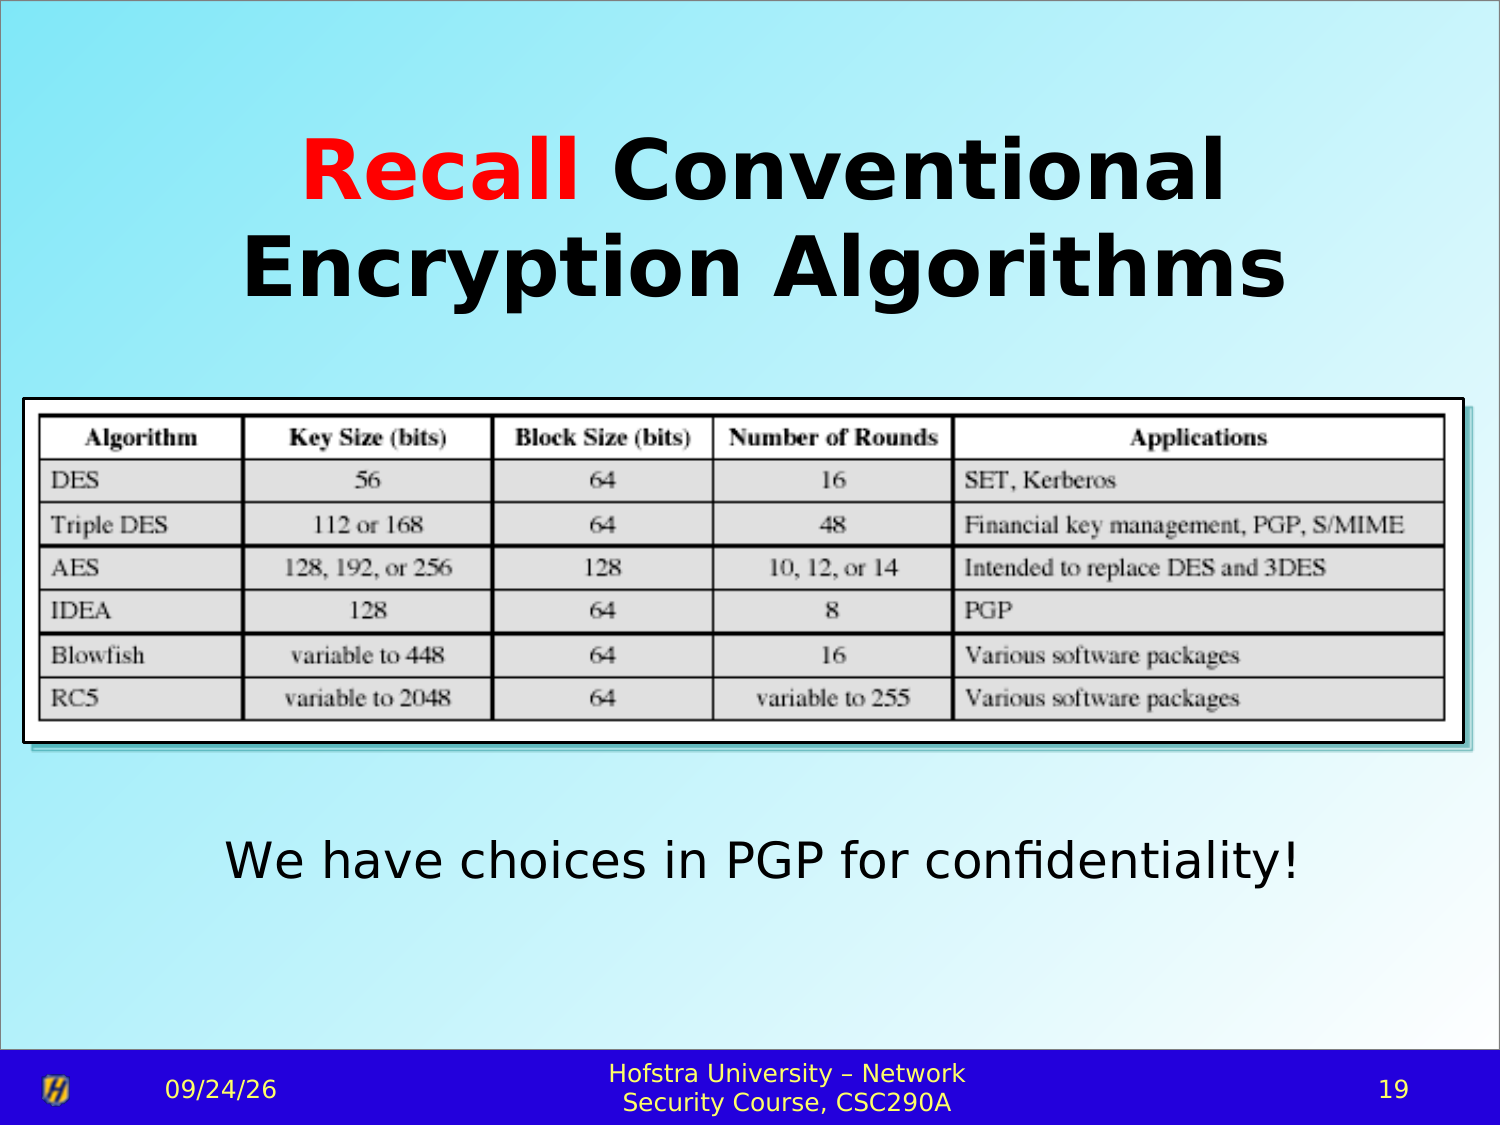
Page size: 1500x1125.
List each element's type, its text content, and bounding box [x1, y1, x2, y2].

text_box We have choices in PGP for confidentiality! [209, 825, 1317, 899]
picture [24, 399, 1463, 741]
picture [37, 1072, 76, 1110]
title Recall Conventional Encryption Algorithms [124, 108, 1404, 324]
